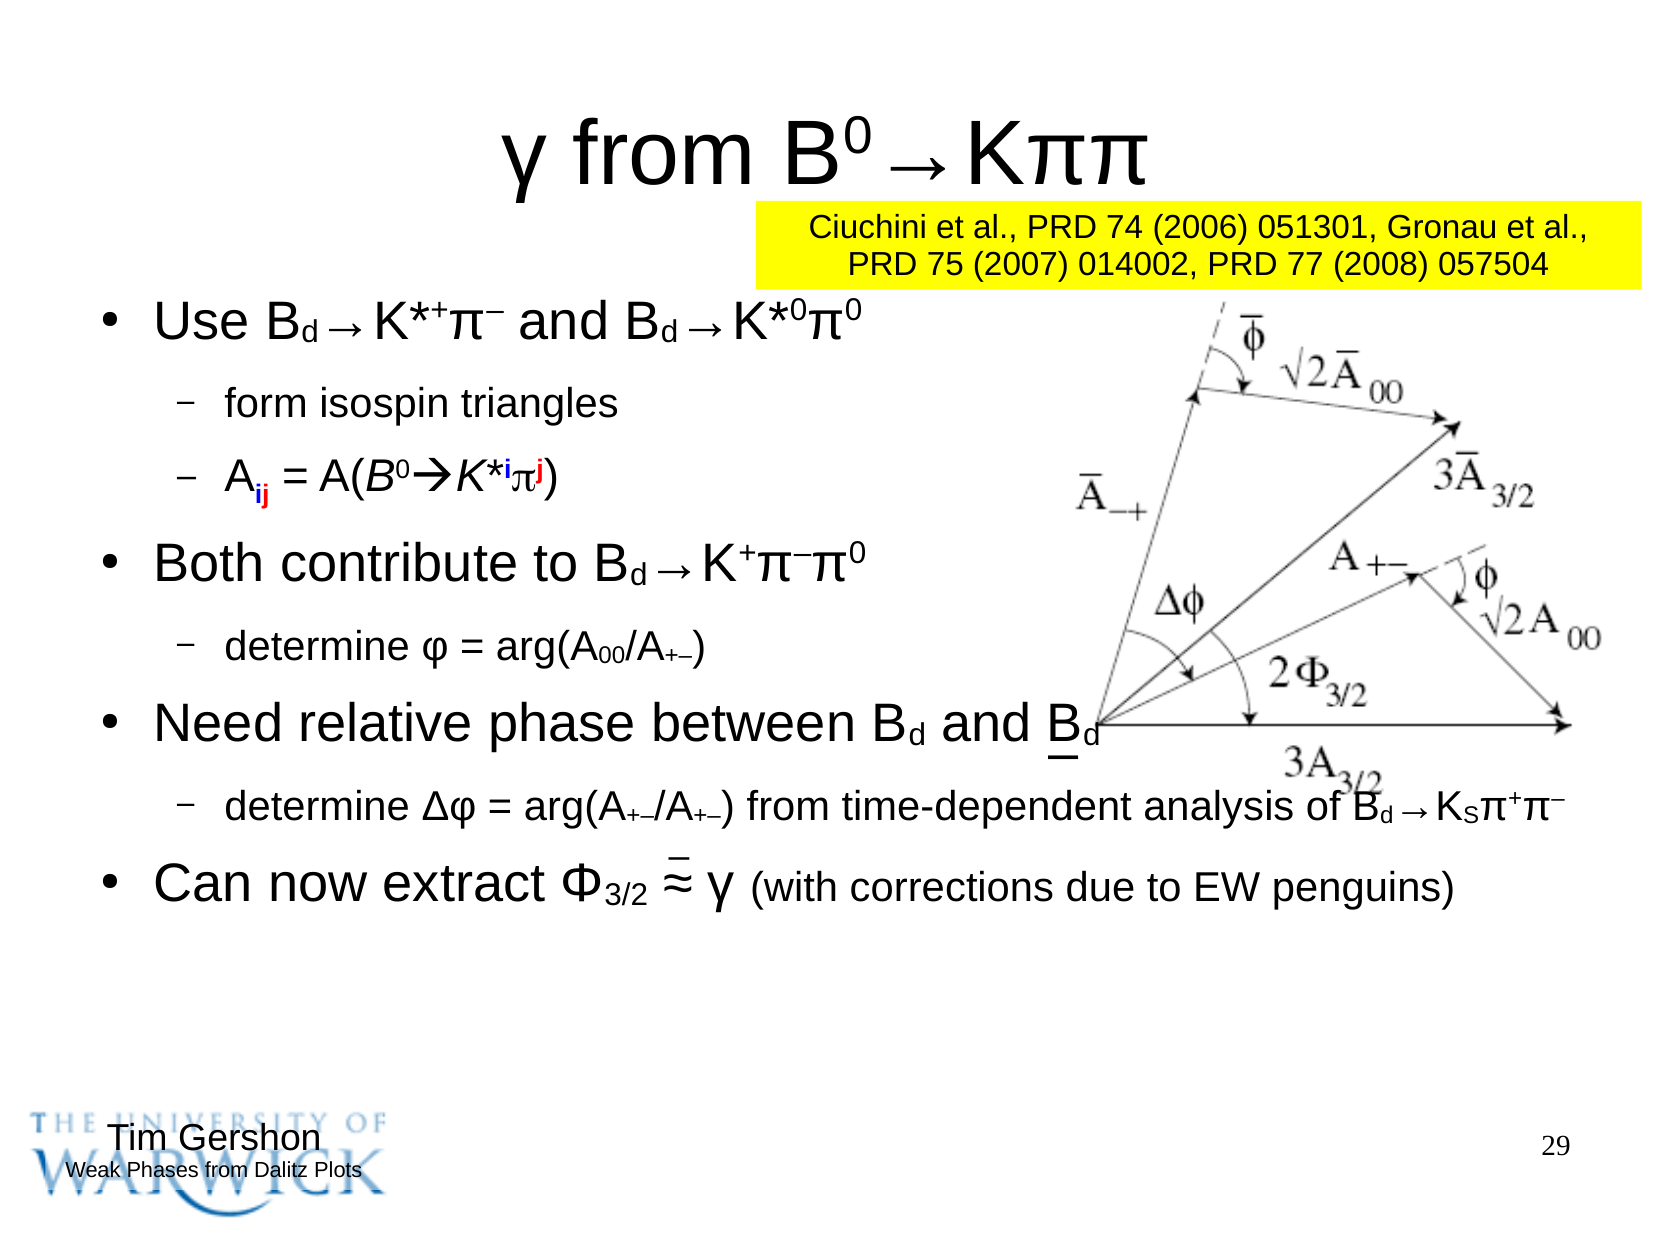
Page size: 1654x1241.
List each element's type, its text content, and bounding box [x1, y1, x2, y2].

text_box Tim Gershon Weak Phases from Dalitz Plots [45, 1108, 383, 1190]
text_box Ciuchini et al., PRD 74 (2006) 051301, Gronau et al., PRD 75 (2007) 014002, PRD 77 (2008) 057504 [755, 200, 1642, 290]
picture [1571, 290, 1625, 830]
text_box – [1033, 714, 1093, 790]
text_box – [649, 826, 709, 884]
picture [19, 1106, 406, 1232]
list Use Bd→K*+π– and Bd→K*0π0 form isospin triangles Aij = A(B0K*ij) Both contribute to Bd→K+π–π0 determine φ = arg(A00/A+–) Need relative phase between Bd and Bd determine Δφ = arg(A+–/A+–) from time-dependent analysis of Bd→KSπ+π– Can now extract Φ3/2 ≈ γ (with corrections due to EW penguins) [82, 290, 1571, 1094]
title γ from B0→Kππ [82, 56, 1571, 250]
